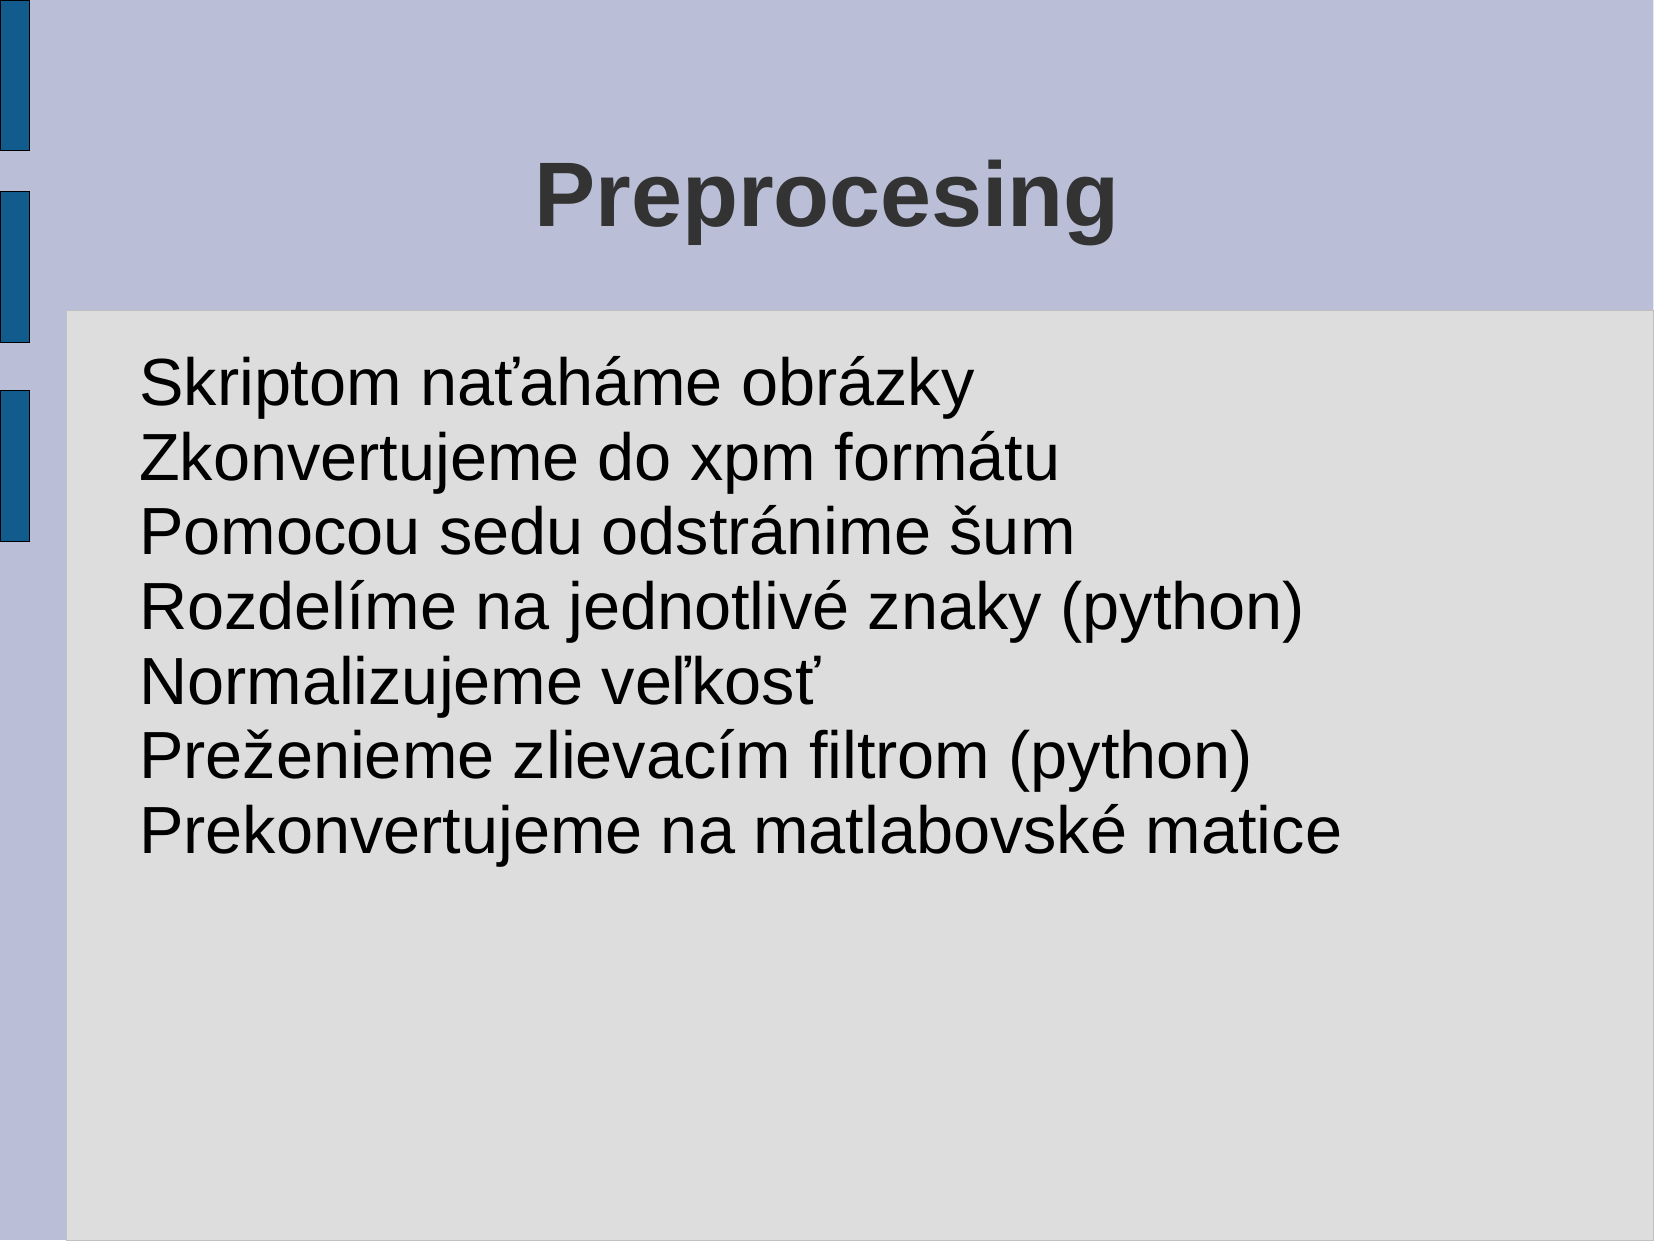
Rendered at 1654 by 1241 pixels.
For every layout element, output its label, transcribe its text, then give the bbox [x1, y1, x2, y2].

title Preprocesing [121, 91, 1534, 299]
list Skriptom naťaháme obrázky Zkonvertujeme do xpm formátu Pomocou sedu odstránime šum Rozdelíme na jednotlivé znaky (python) Normalizujeme veľkosť Preženieme zlievacím filtrom (python) Prekonvertujeme na matlabovské matice [121, 344, 1534, 1127]
